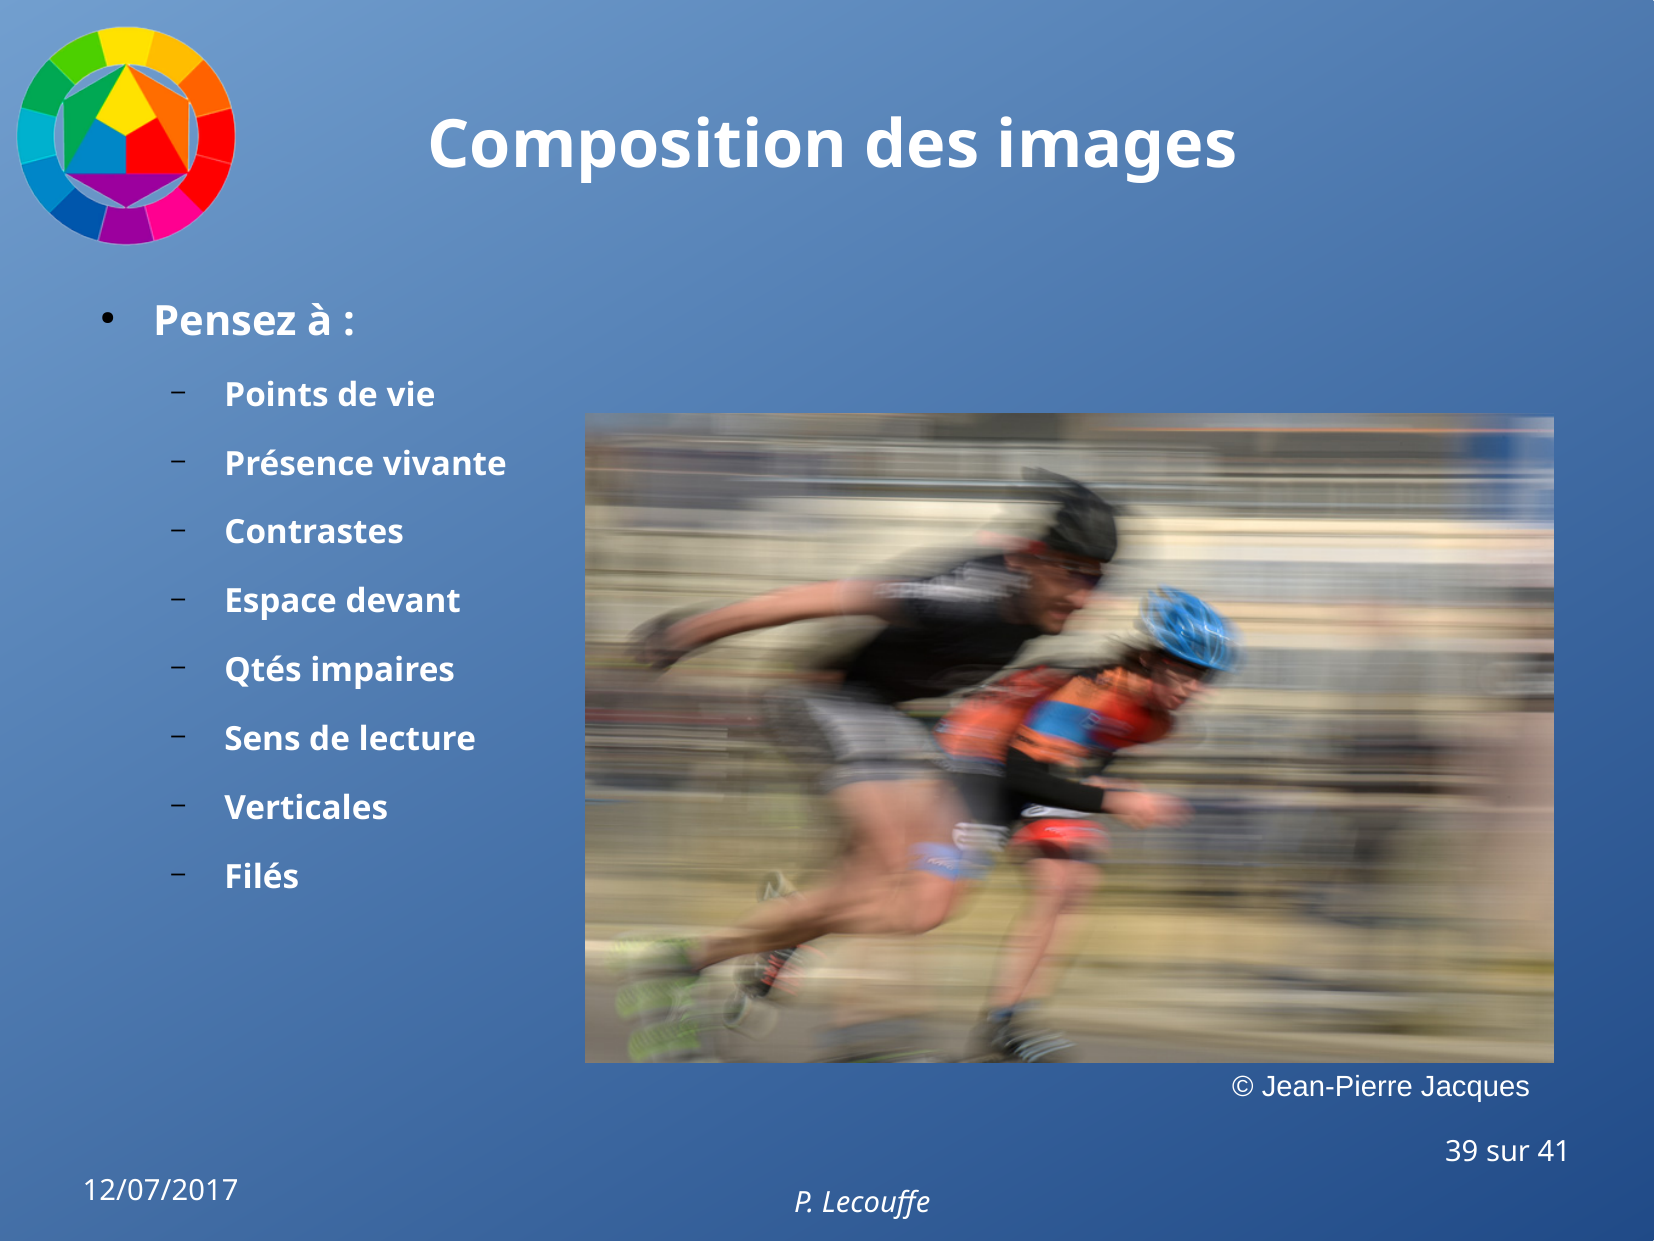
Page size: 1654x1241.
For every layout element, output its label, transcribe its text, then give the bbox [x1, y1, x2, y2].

picture [585, 413, 1554, 1063]
title Composition des images [236, 58, 1430, 225]
picture [6, 22, 249, 252]
text_box © Jean-Pierre Jacques [1209, 1062, 1554, 1111]
list Pensez à : Points de vie Présence vivante Contrastes Espace devant Qtés impaires Sens de lecture Verticales Filés [82, 290, 1571, 1058]
